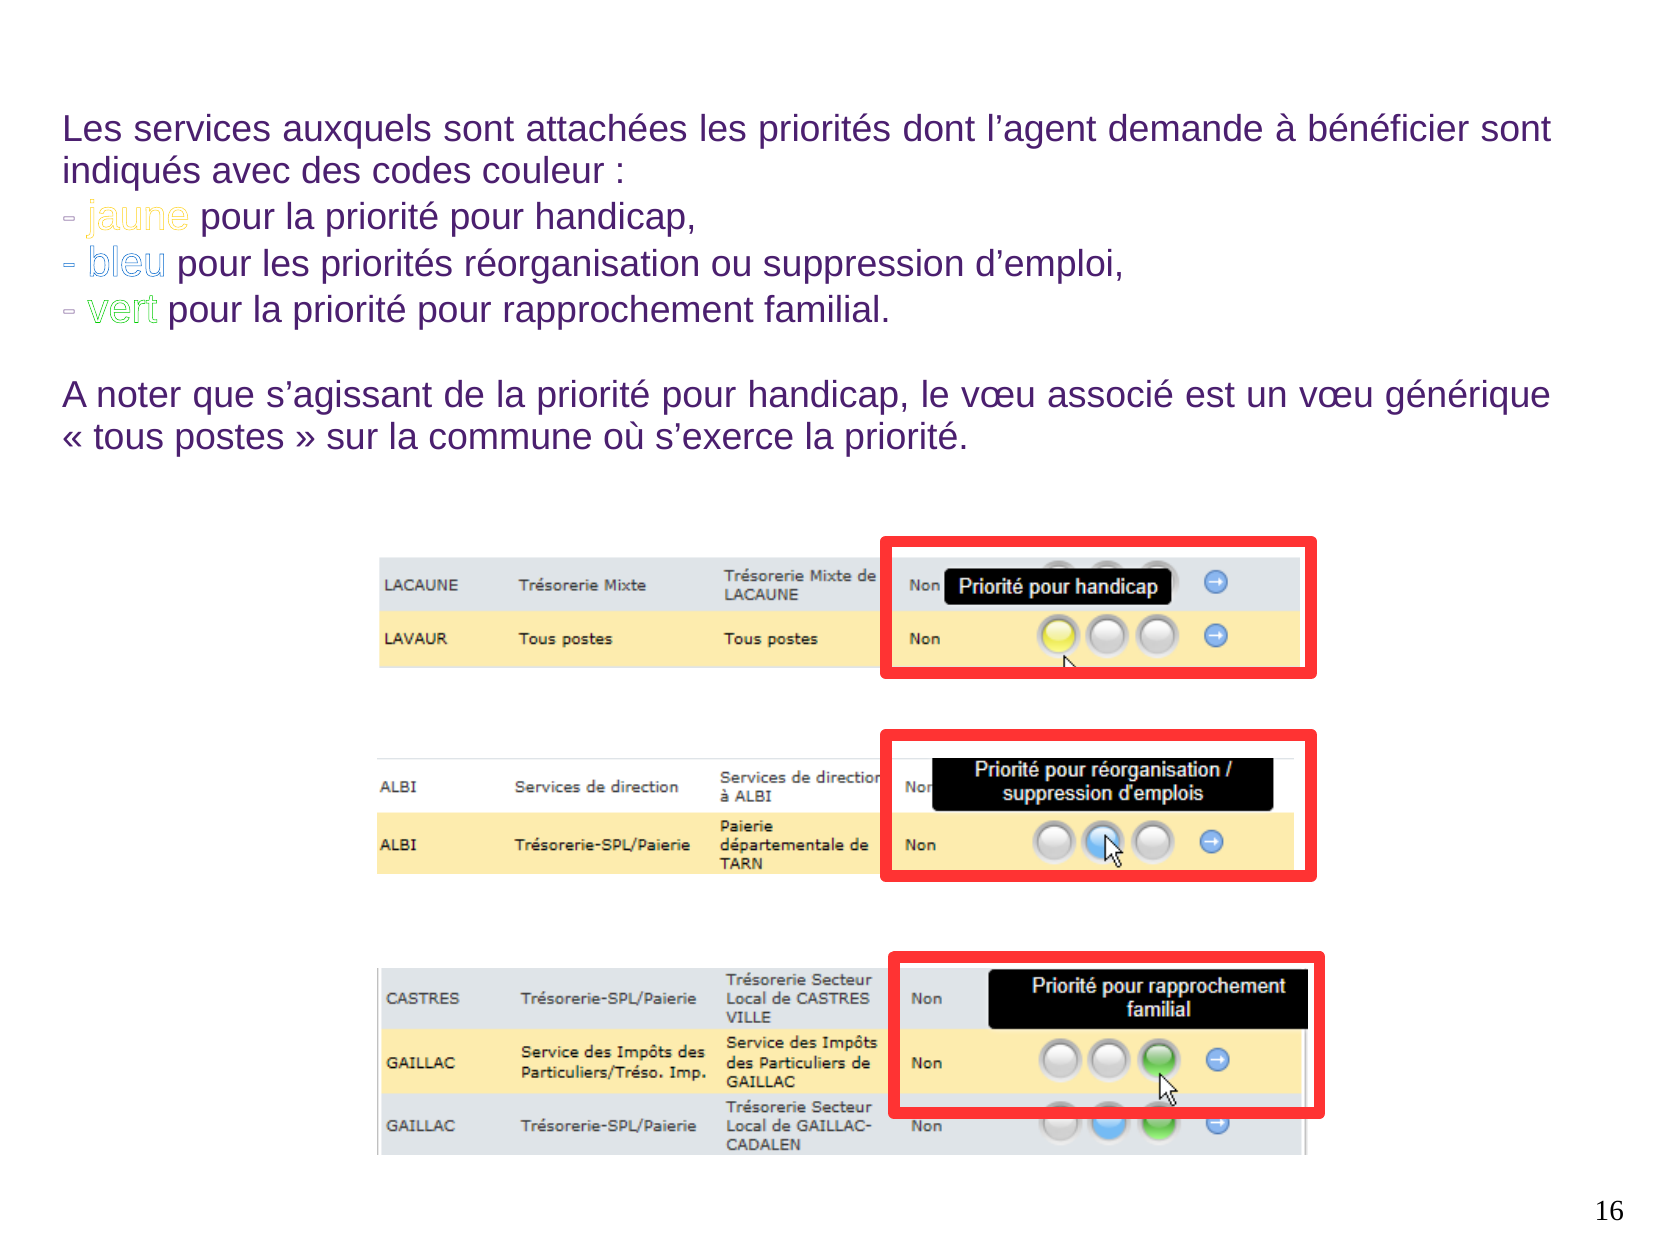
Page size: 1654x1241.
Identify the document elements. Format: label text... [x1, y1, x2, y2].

picture [377, 968, 1308, 1155]
picture [892, 553, 1300, 667]
picture [377, 758, 880, 875]
text_box Les services auxquels sont attachées les priorités dont l’agent demande à bénéficier sont indiqués avec des codes couleur : - jaune pour la priorité pour handicap, - bleu pour les priorités réorganisation ou suppression d’emploi, - vert pour la priorité pour rapprochement familial. A noter que s’agissant de la priorité pour handicap, le vœu associé est un vœu générique « tous postes » sur la commune où s’exerce la priorité. [47, 100, 1630, 497]
picture [900, 968, 1308, 1107]
picture [378, 553, 880, 668]
picture [892, 758, 1294, 870]
